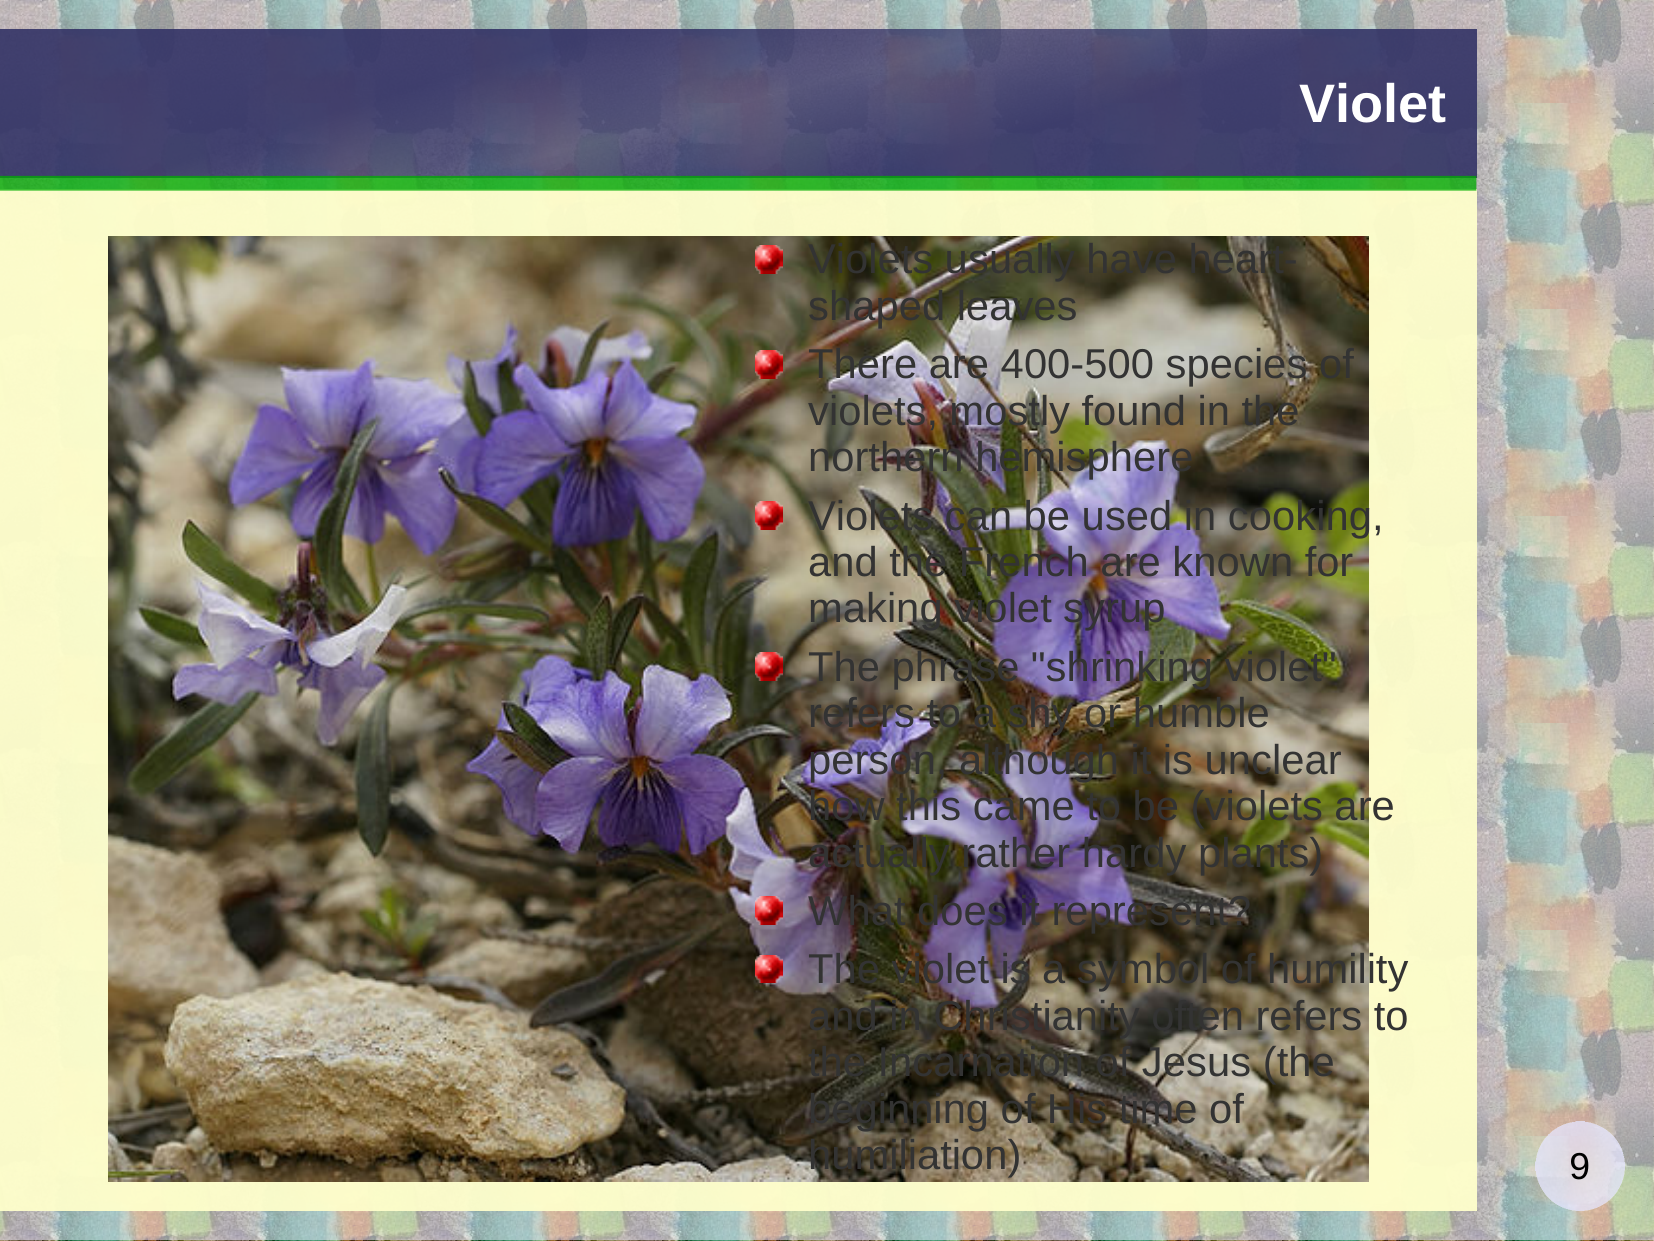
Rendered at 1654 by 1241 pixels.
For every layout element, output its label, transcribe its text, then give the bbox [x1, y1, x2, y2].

picture [58, 236, 755, 1182]
title Violet [29, 59, 1447, 148]
list Violets usually have heart-shaped leaves There are 400-500 species of violets, mostly found in the northern hemisphere Violets can be used in cooking, and the French are known for making violet syrup The phrase "shrinking violet" refers to a shy or humble person, although it is unclear how this came to be (violets are actually rather hardy plants) What does it represent? The violet is a symbol of humility and in Christianity often refers to the Incarnation of Jesus (the beginning of His time of humiliation) [755, 236, 1418, 1182]
